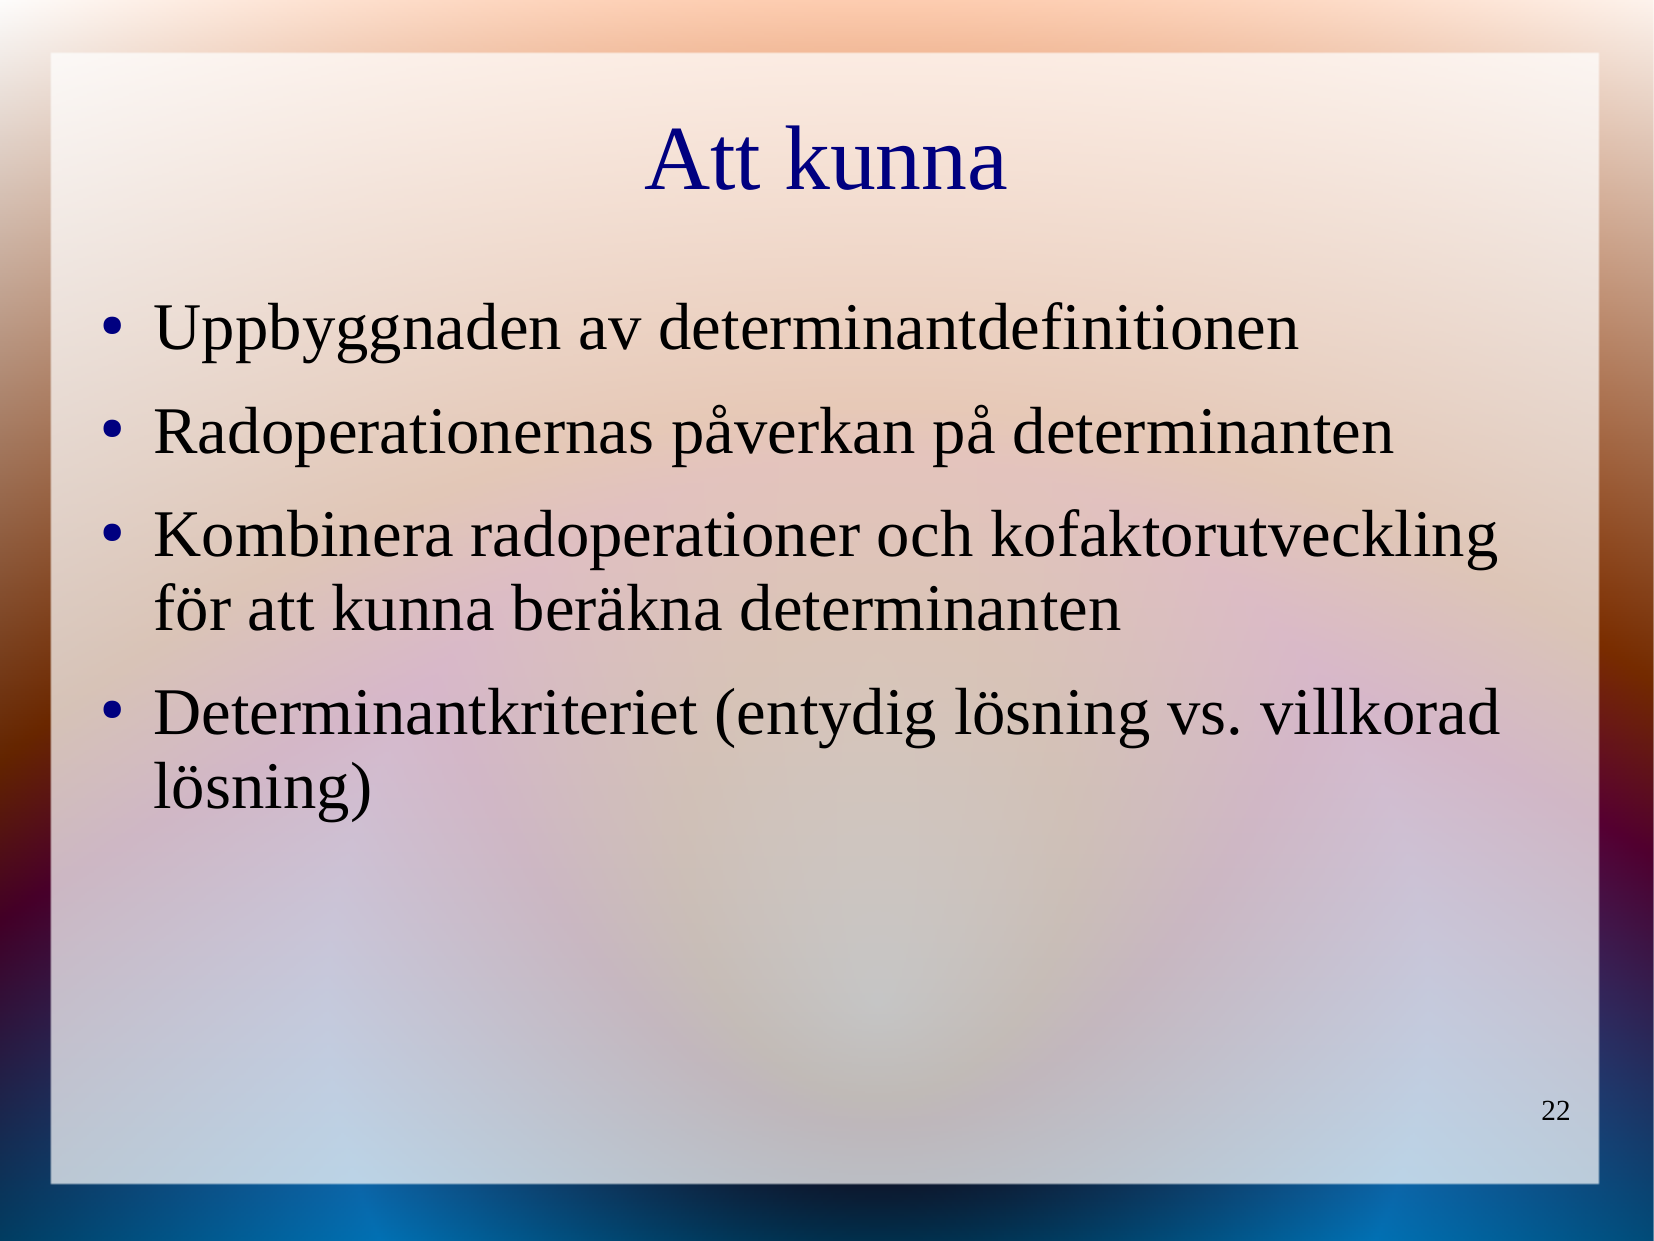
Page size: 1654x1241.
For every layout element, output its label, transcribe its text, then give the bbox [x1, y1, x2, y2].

title Att kunna [82, 62, 1571, 256]
picture [0, 0, 1654, 1241]
list Uppbyggnaden av determinantdefinitionen Radoperationernas påverkan på determinanten Kombinera radoperationer och kofaktorutveckling för att kunna beräkna determinanten Determinantkriteriet (entydig lösning vs. villkorad lösning) [82, 290, 1571, 1019]
